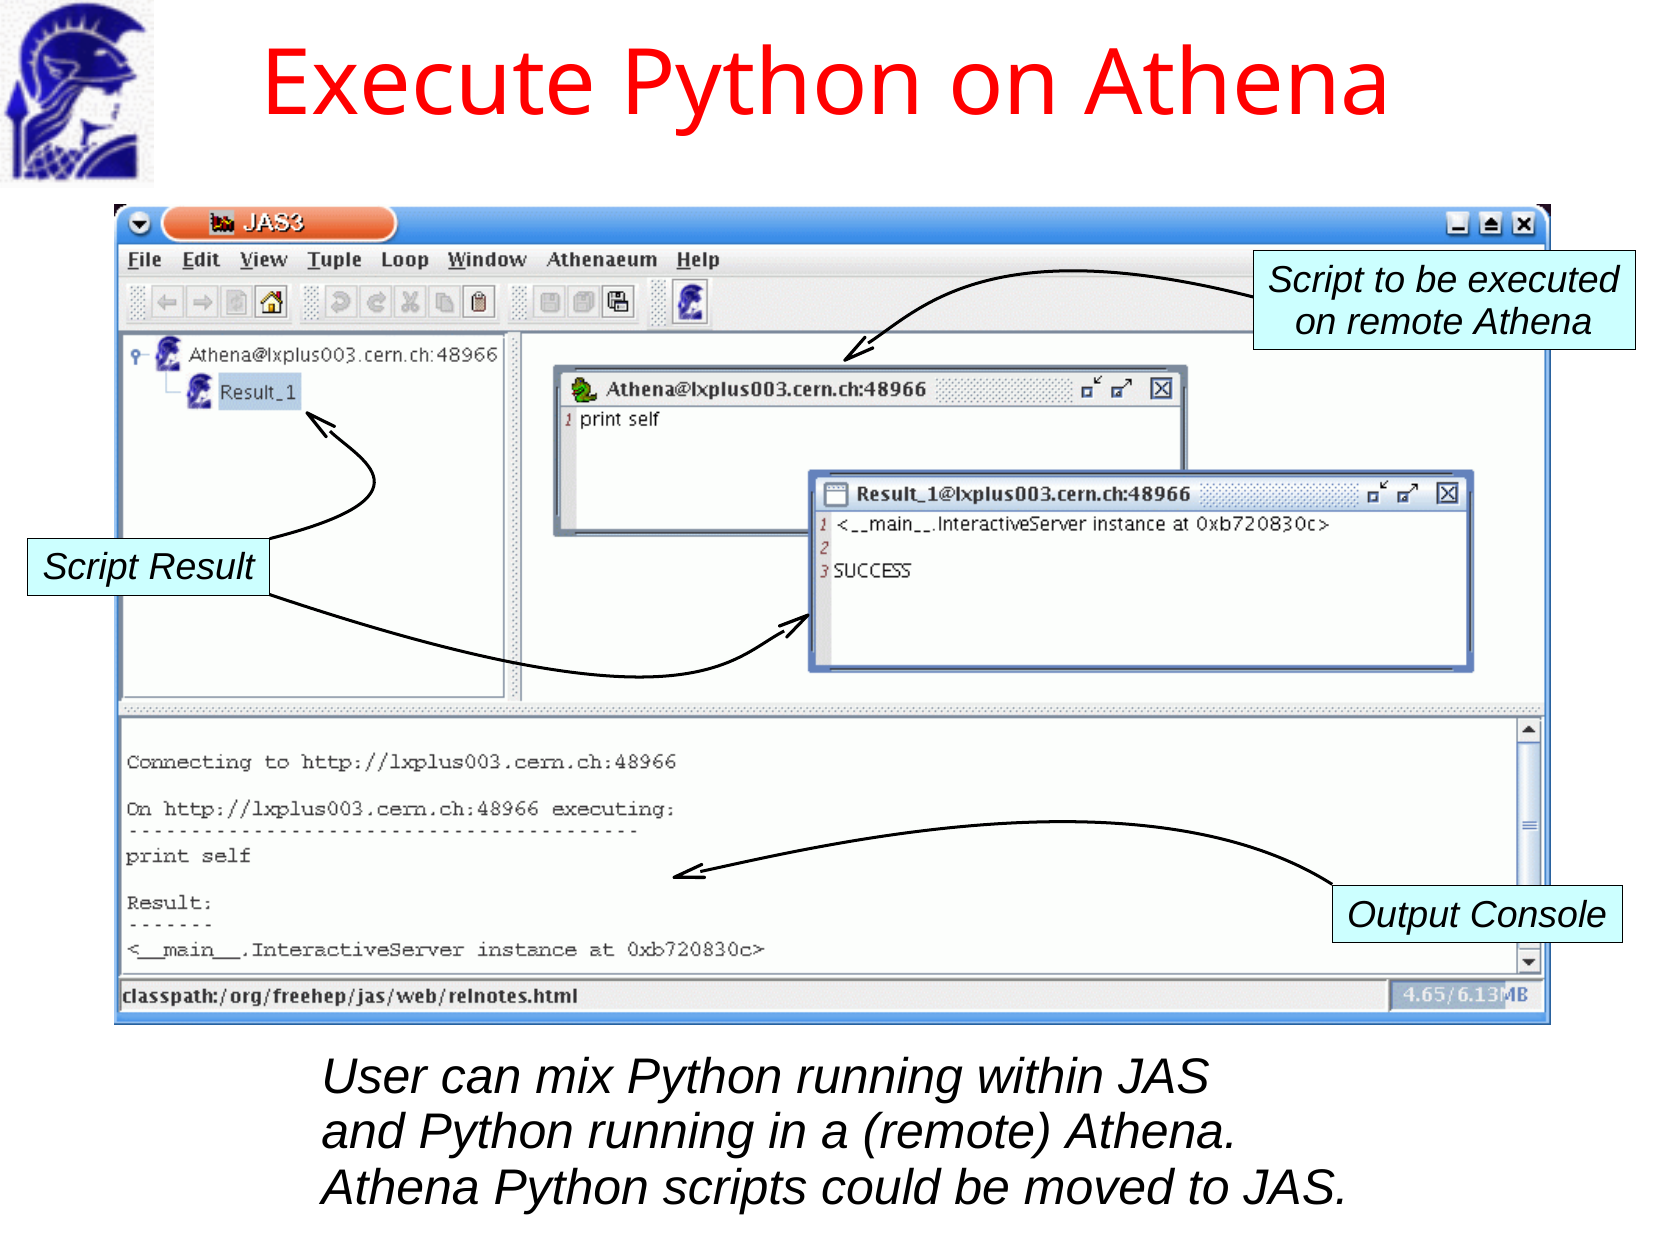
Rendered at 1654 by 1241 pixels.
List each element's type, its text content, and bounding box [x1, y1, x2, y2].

title Execute Python on Athena [82, 11, 1571, 148]
text_box Script to be executed on remote Athena [1253, 250, 1636, 350]
text_box Output Console [1332, 885, 1623, 943]
text_box User can mix Python running within JAS and Python running in a (remote) Athena. Athena Python scripts could be moved to JAS. [306, 1040, 1451, 1215]
text_box Script Result [27, 538, 270, 596]
picture [0, 0, 154, 188]
picture [114, 204, 1551, 1025]
